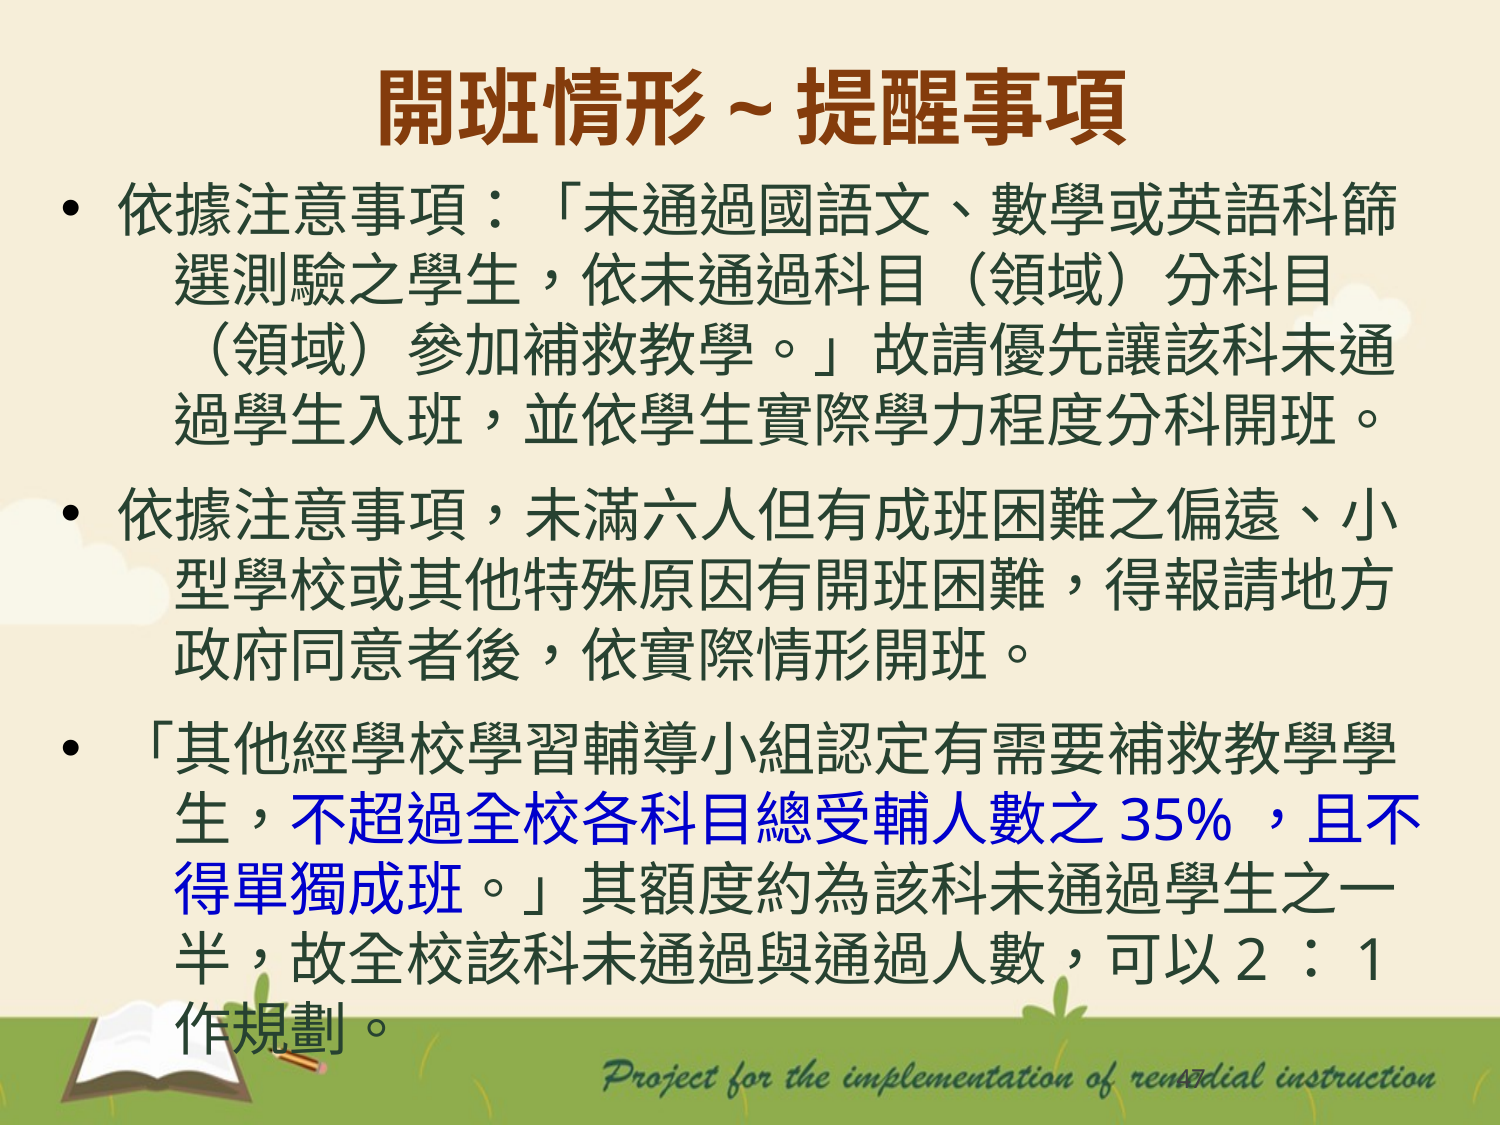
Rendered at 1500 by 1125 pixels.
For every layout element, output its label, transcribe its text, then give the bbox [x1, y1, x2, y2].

title 開班情形~提醒事項 [13, 45, 1491, 178]
text_box [1161, 1046, 1499, 1107]
text_box 依據注意事項：「未通過國語文、數學或英語科篩選測驗之學生，依未通過科目（領域）分科目（領域）參加補救教學。」故請優先讓該科未通過學生入班，並依學生實際學力程度分科開班。 依據注意事項，未滿六人但有成班困難之偏遠、小型學校或其他特殊原因有開班困難，得報請地方政府同意者後，依實際情形開班。 「其他經學校學習輔導小組認定有需要補救教學學生，不超過全校各科目總受輔人數之35%，且不得單獨成班。」其額度約為該科未通過學生之一半，故全校該科未通過與通過人數，可以2：1作規劃。 [46, 178, 1454, 1070]
